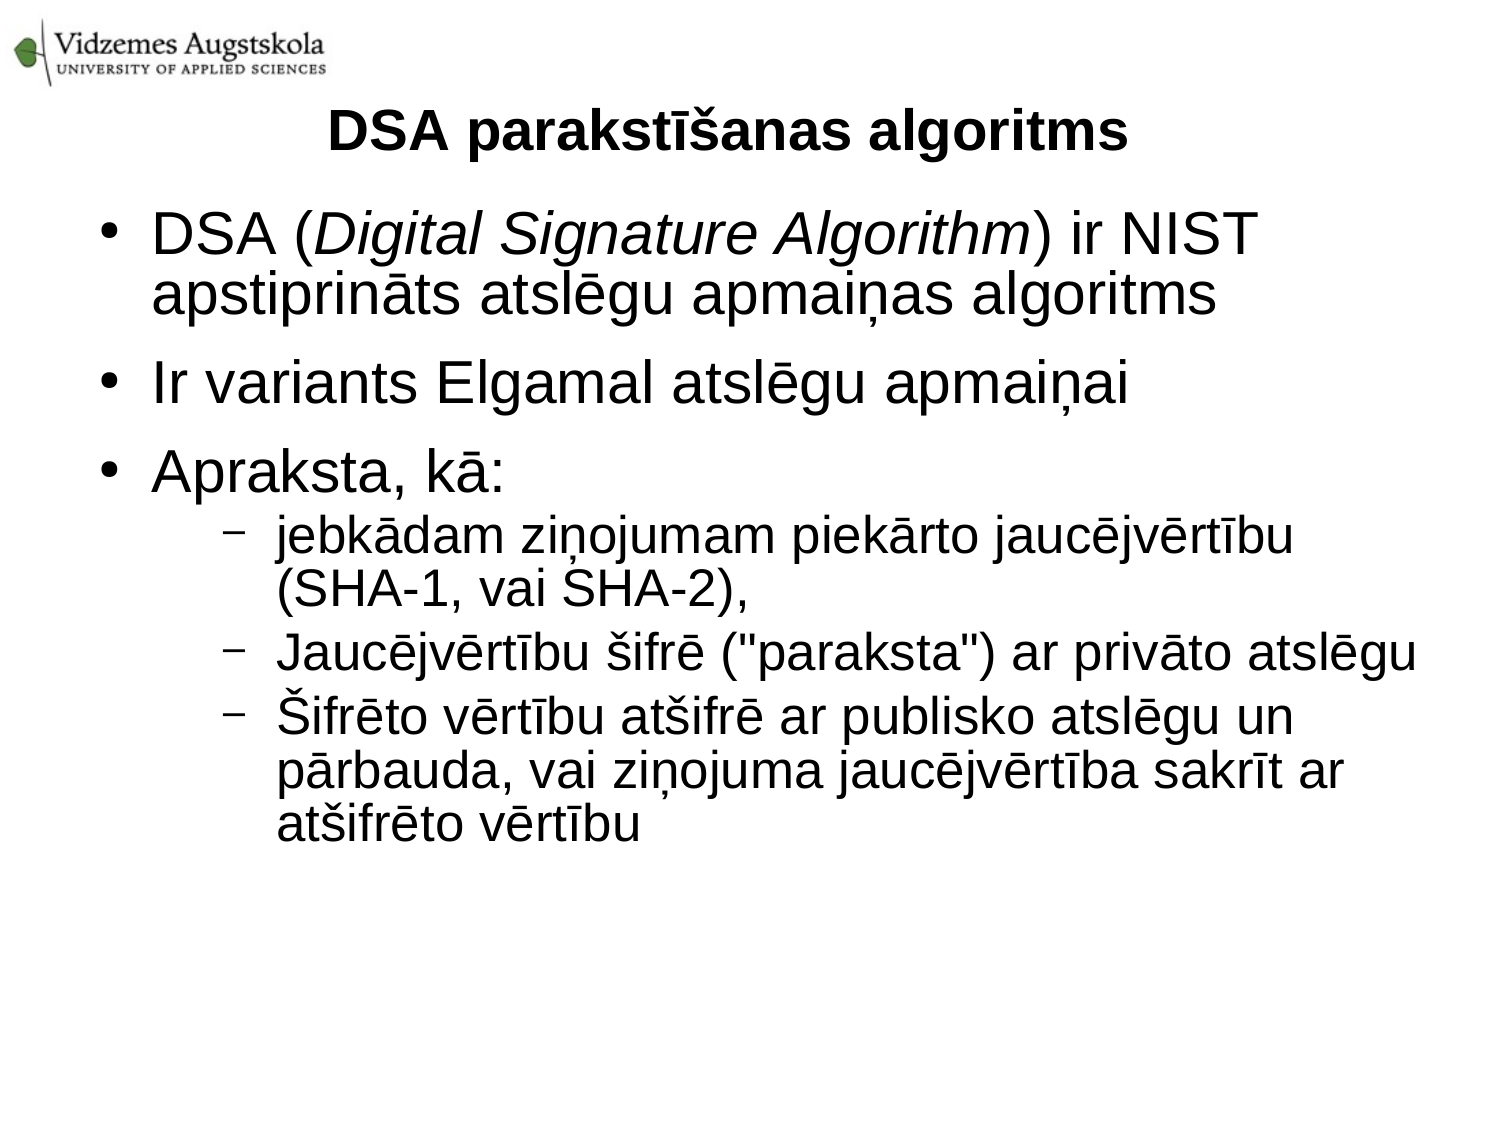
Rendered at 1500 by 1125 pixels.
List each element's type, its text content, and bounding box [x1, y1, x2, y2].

list DSA (Digital Signature Algorithm) ir NIST apstiprināts atslēgu apmaiņas algoritms Ir variants Elgamal atslēgu apmaiņai Apraksta, kā: jebkādam ziņojumam piekārto jaucējvērtību (SHA-1, vai SHA-2), Jaucējvērtību šifrē ("paraksta") ar privāto atslēgu Šifrēto vērtību atšifrē ar publisko atslēgu un pārbauda, vai ziņojuma jaucējvērtība sakrīt ar atšifrēto vērtību [80, 200, 1430, 1004]
title DSA parakstīšanas algoritms [85, 87, 1372, 177]
picture [5, 2, 334, 102]
